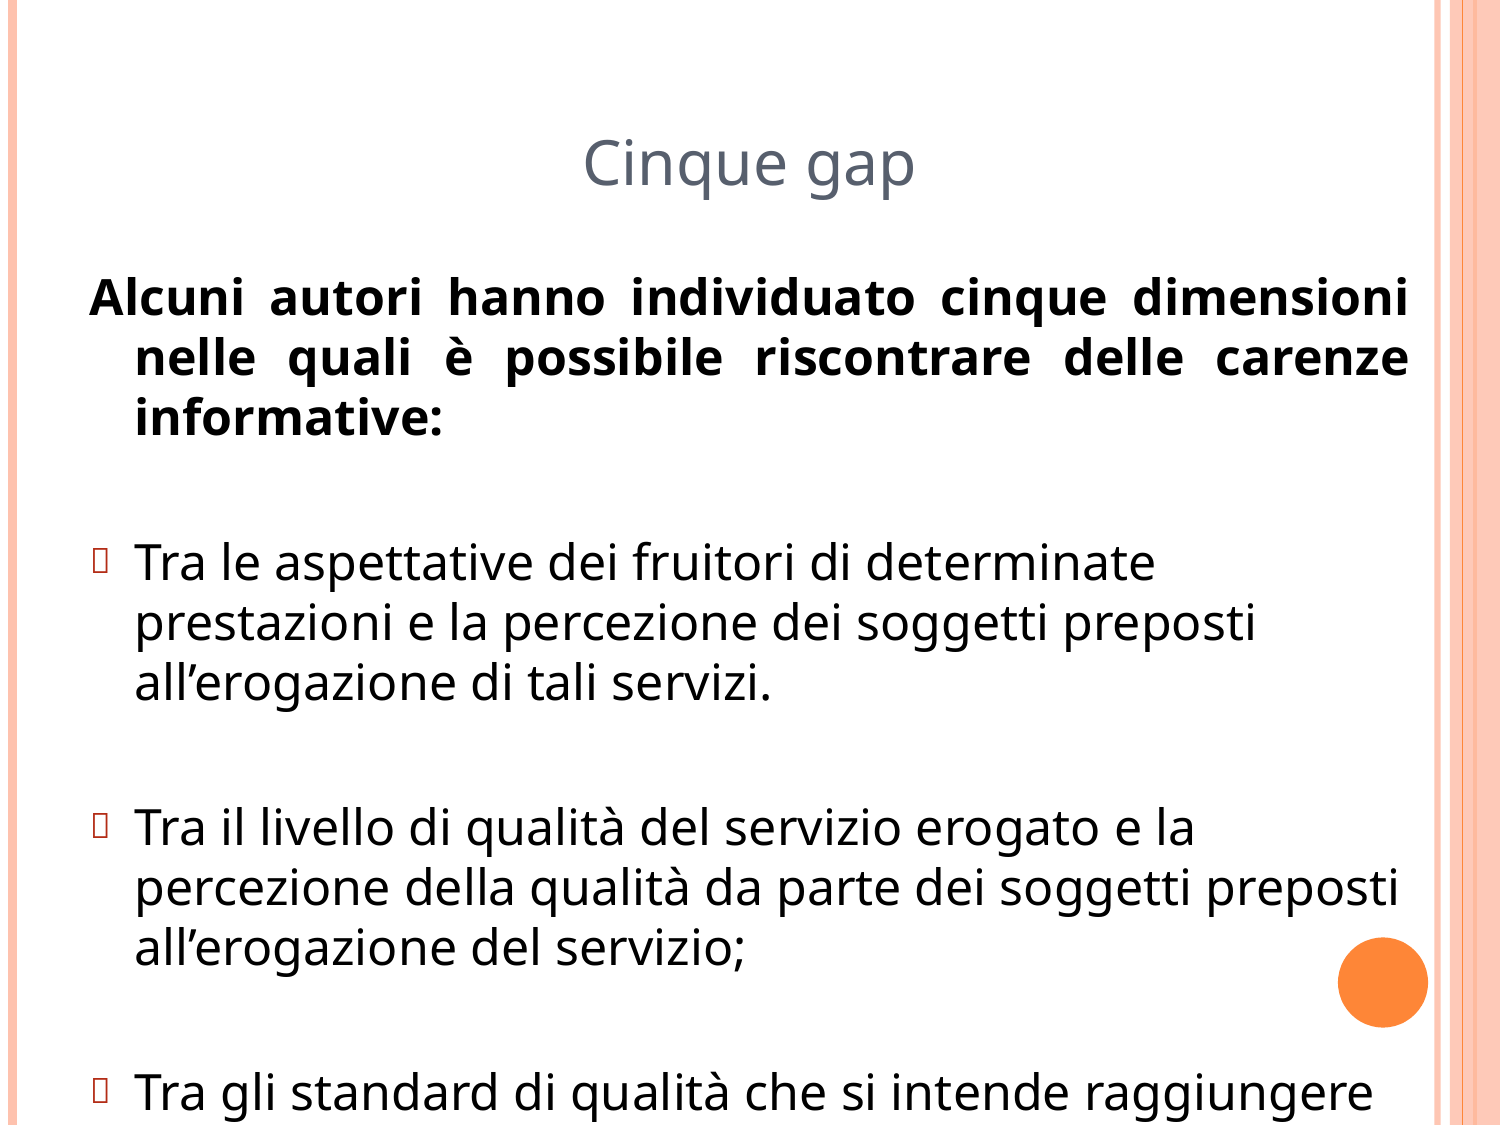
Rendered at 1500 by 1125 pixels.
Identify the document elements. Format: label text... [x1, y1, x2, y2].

list Alcuni autori hanno individuato cinque dimensioni nelle quali è possibile riscontrare delle carenze informative: Tra le aspettative dei fruitori di determinate prestazioni e la percezione dei soggetti preposti all’erogazione di tali servizi. Tra il livello di qualità del servizio erogato e la percezione della qualità da parte dei soggetti preposti all’erogazione del servizio; Tra gli standard di qualità che si intende raggiungere e la qualità effettiva del servizio erogato; Tra il livello di qualità del servizio e il modo in cui il servizio viene comunicato all’esterno; Tra il servizio erogato e la percezione che di esso hanno i fruitori. Analizzare questi gap risulta fondamentale nell’erogazione di un servizio di qualità. [75, 257, 1425, 1038]
title Cinque gap [75, 115, 1425, 235]
